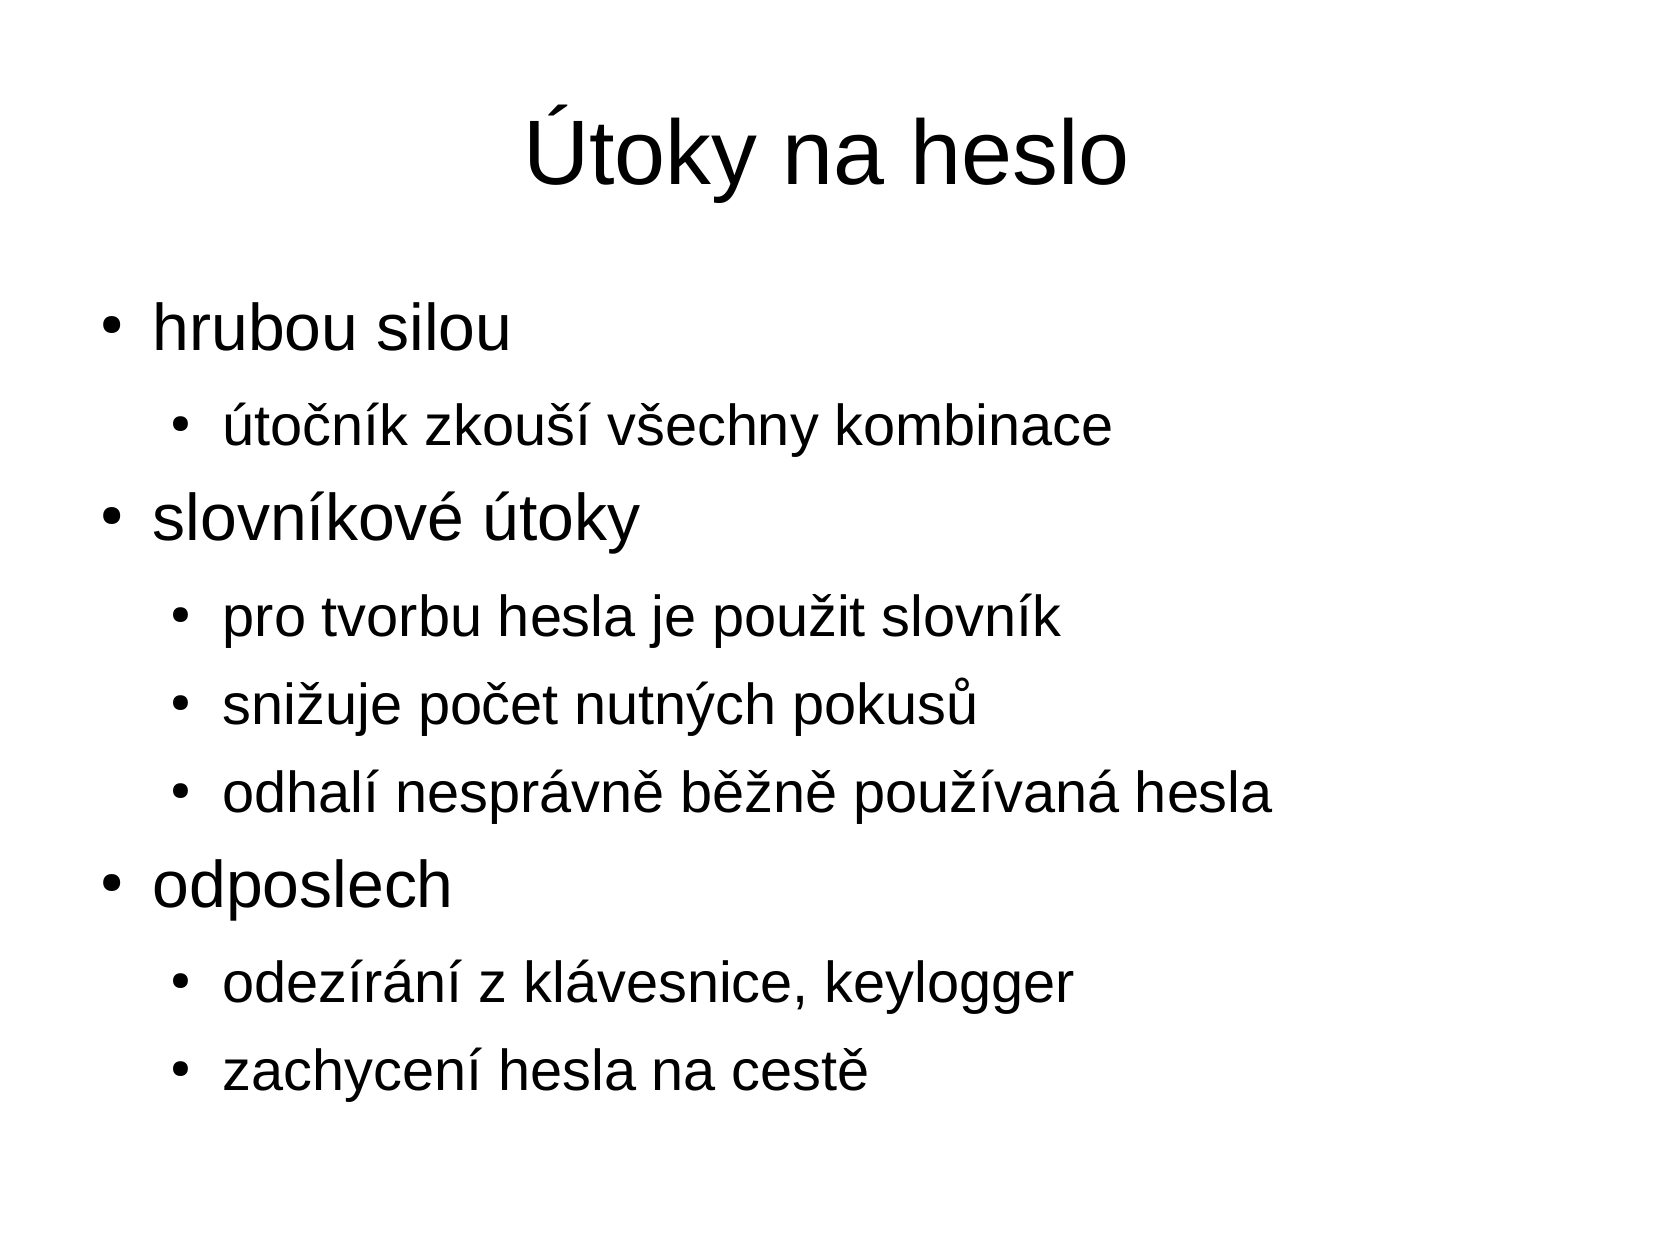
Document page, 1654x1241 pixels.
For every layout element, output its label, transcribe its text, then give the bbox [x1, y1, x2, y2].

list hrubou silou útočník zkouší všechny kombinace slovníkové útoky pro tvorbu hesla je použit slovník snižuje počet nutných pokusů odhalí nesprávně běžně používaná hesla odposlech odezírání z klávesnice, keylogger zachycení hesla na cestě [82, 290, 1571, 1109]
title Útoky na heslo [82, 49, 1571, 257]
